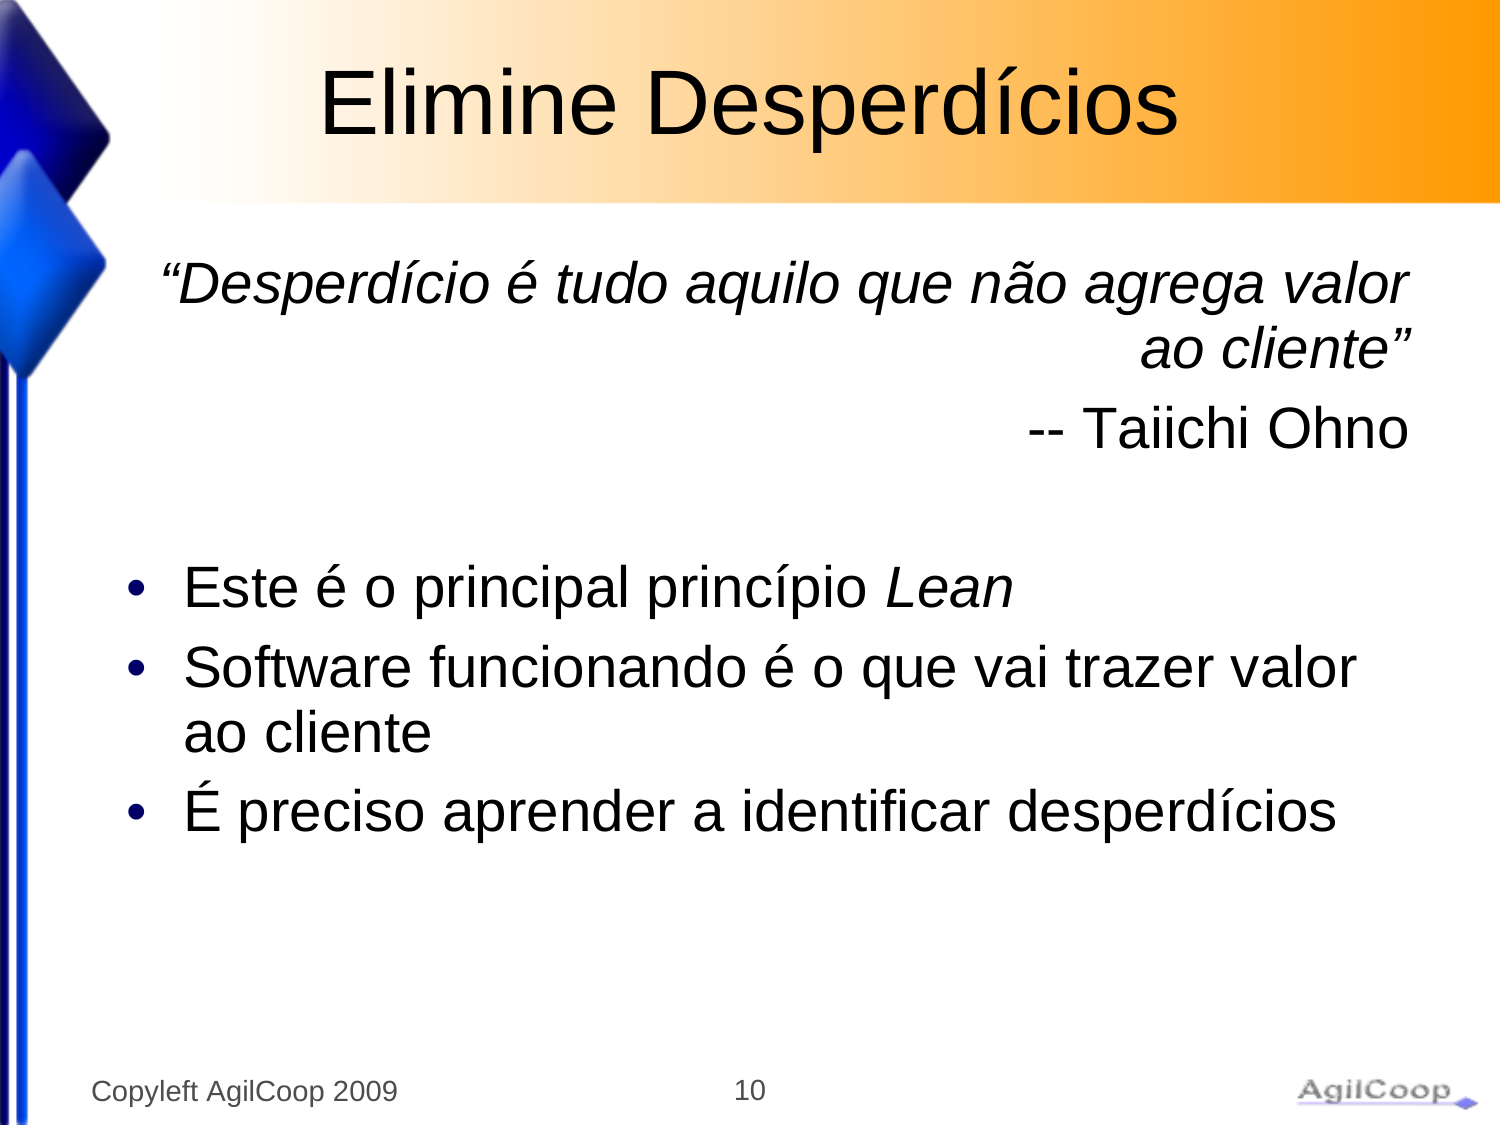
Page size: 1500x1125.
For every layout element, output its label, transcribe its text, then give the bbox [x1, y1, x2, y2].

title Elimine Desperdícios [75, 8, 1426, 197]
list “Desperdício é tudo aquilo que não agrega valor ao cliente” -- Taiichi Ohno Este é o principal princípio Lean Software funcionando é o que vai trazer valor ao cliente É preciso aprender a identificar desperdícios [112, 243, 1425, 1006]
picture [0, 0, 1500, 1125]
